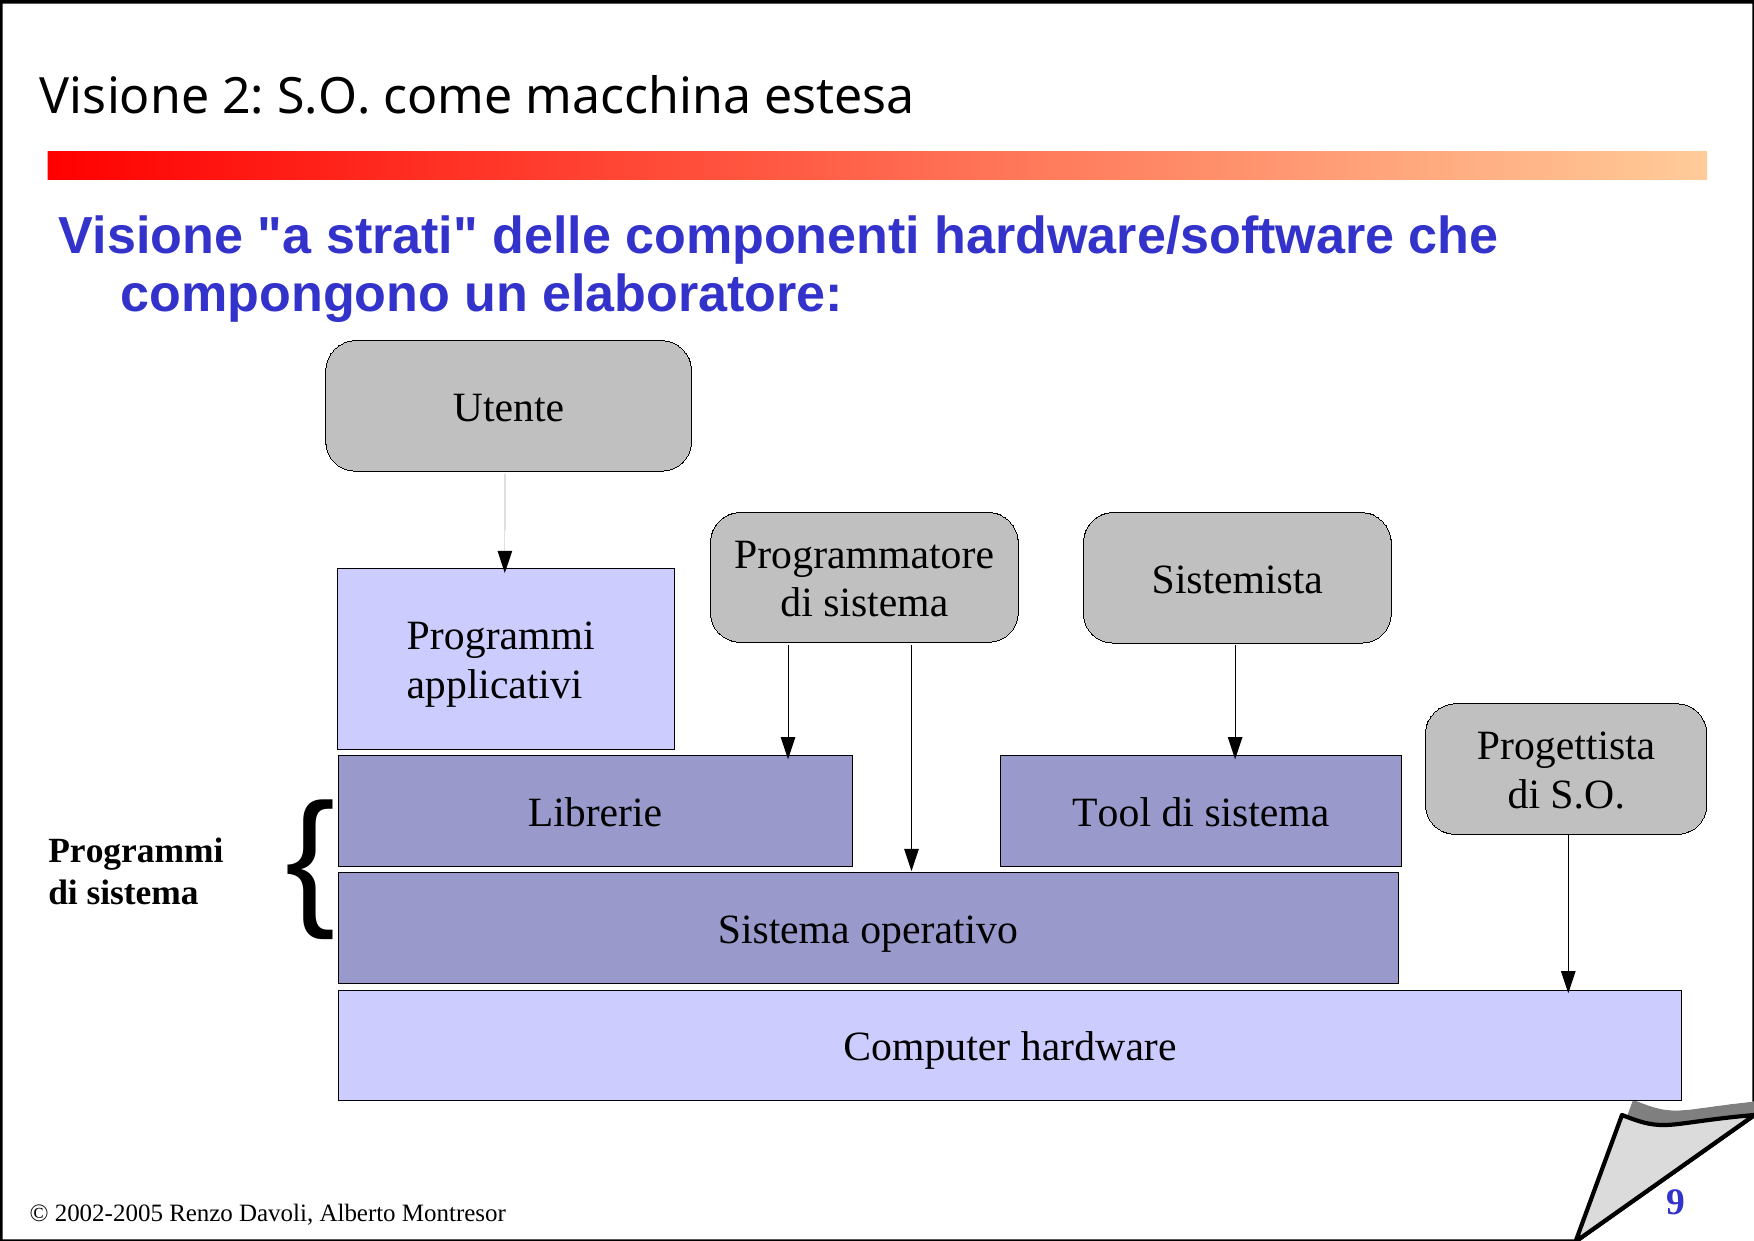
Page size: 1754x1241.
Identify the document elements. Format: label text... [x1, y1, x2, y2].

text_box { [285, 764, 354, 1031]
text_box Sistema operativo [354, 872, 1399, 984]
text_box Utente [325, 340, 692, 472]
text_box Computer hardware [338, 990, 1682, 1101]
text_box Programmi di sistema [48, 829, 265, 927]
list Visione "a strati" delle componenti hardware/software che compongono un elaboratore: [58, 206, 1696, 325]
text_box Tool di sistema [1000, 755, 1402, 867]
title Visione 2: S.O. come macchina estesa [40, 49, 1713, 144]
text_box Programmatore di sistema [710, 512, 1019, 643]
text_box Librerie [338, 755, 853, 867]
text_box Sistemista [1083, 512, 1392, 644]
text_box Progettista di S.O. [1425, 703, 1707, 835]
text_box Programmi applicativi [337, 568, 675, 750]
